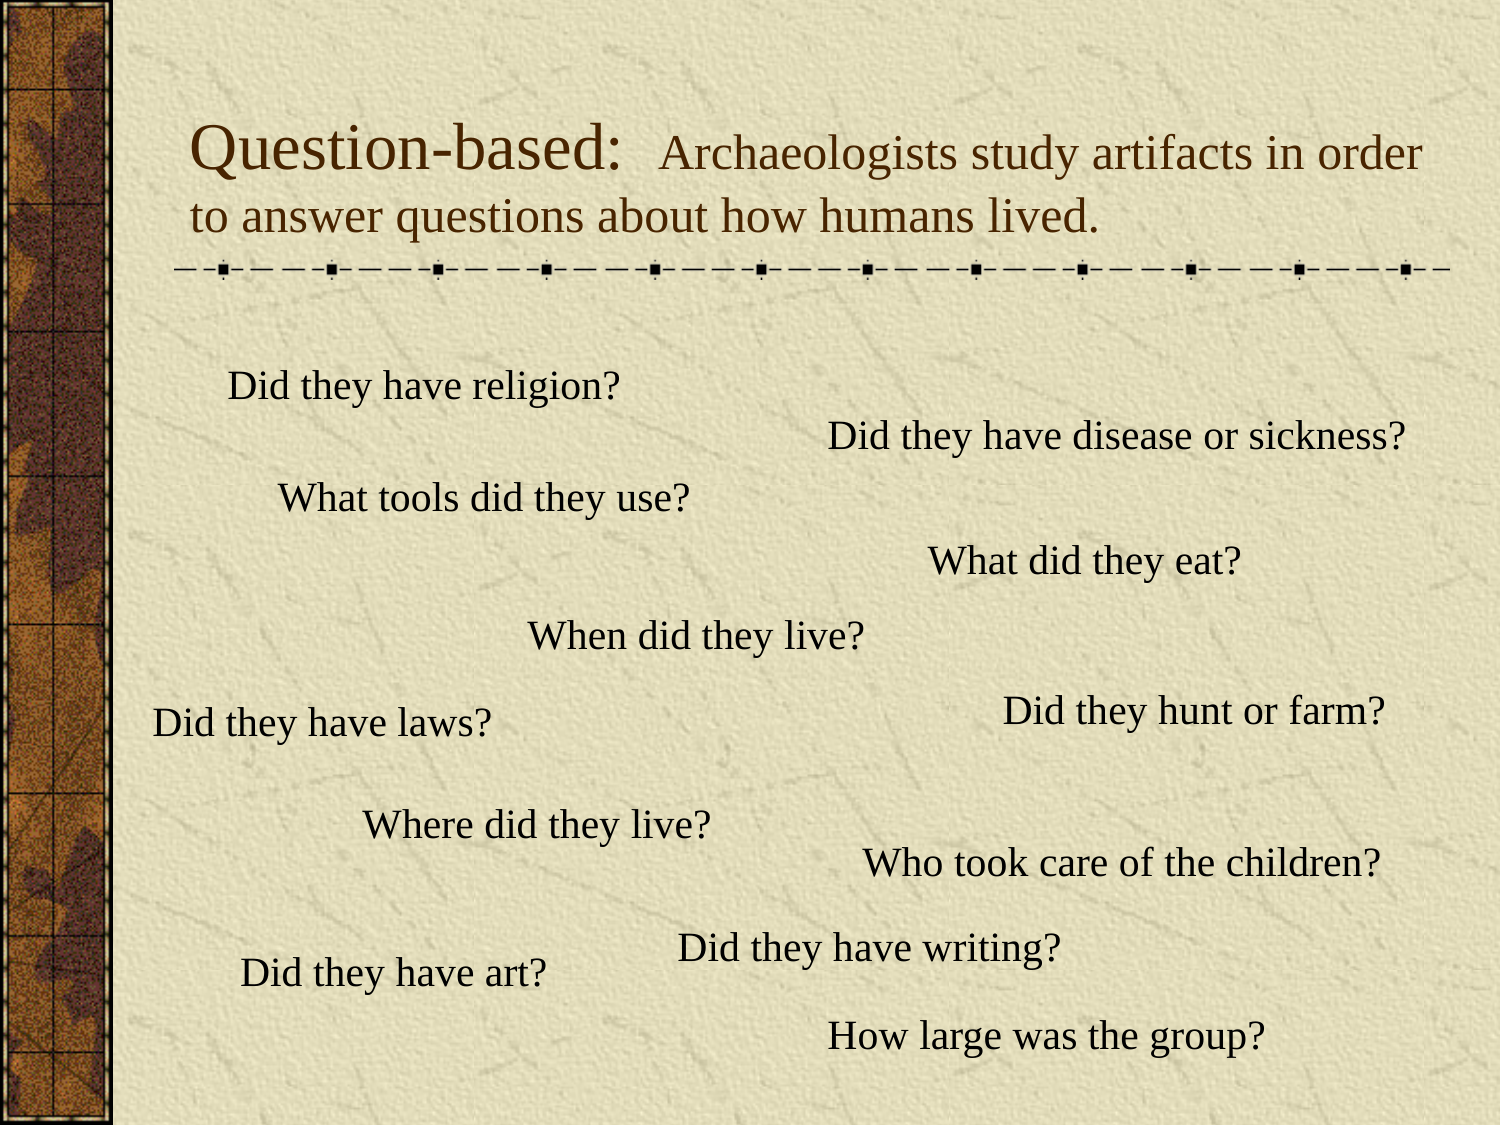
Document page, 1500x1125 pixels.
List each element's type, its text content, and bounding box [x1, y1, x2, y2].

text_box Did they have disease or sickness? [812, 399, 1420, 466]
text_box How large was the group? [812, 999, 1280, 1066]
text_box What tools did they use? [262, 462, 704, 528]
text_box Did they have art? [225, 937, 562, 1003]
text_box Who took care of the children? [847, 827, 1394, 893]
title Question-based: Archaeologists study artifacts in order to answer questions about how humans lived. [174, 62, 1450, 250]
text_box Where did they live? [347, 789, 726, 855]
text_box What did they eat? [912, 525, 1256, 591]
text_box Did they hunt or farm? [987, 675, 1399, 741]
text_box Did they have religion? [212, 350, 635, 416]
text_box Did they have writing? [662, 912, 1076, 978]
text_box Did they have laws? [137, 687, 507, 753]
text_box When did they live? [512, 600, 879, 666]
